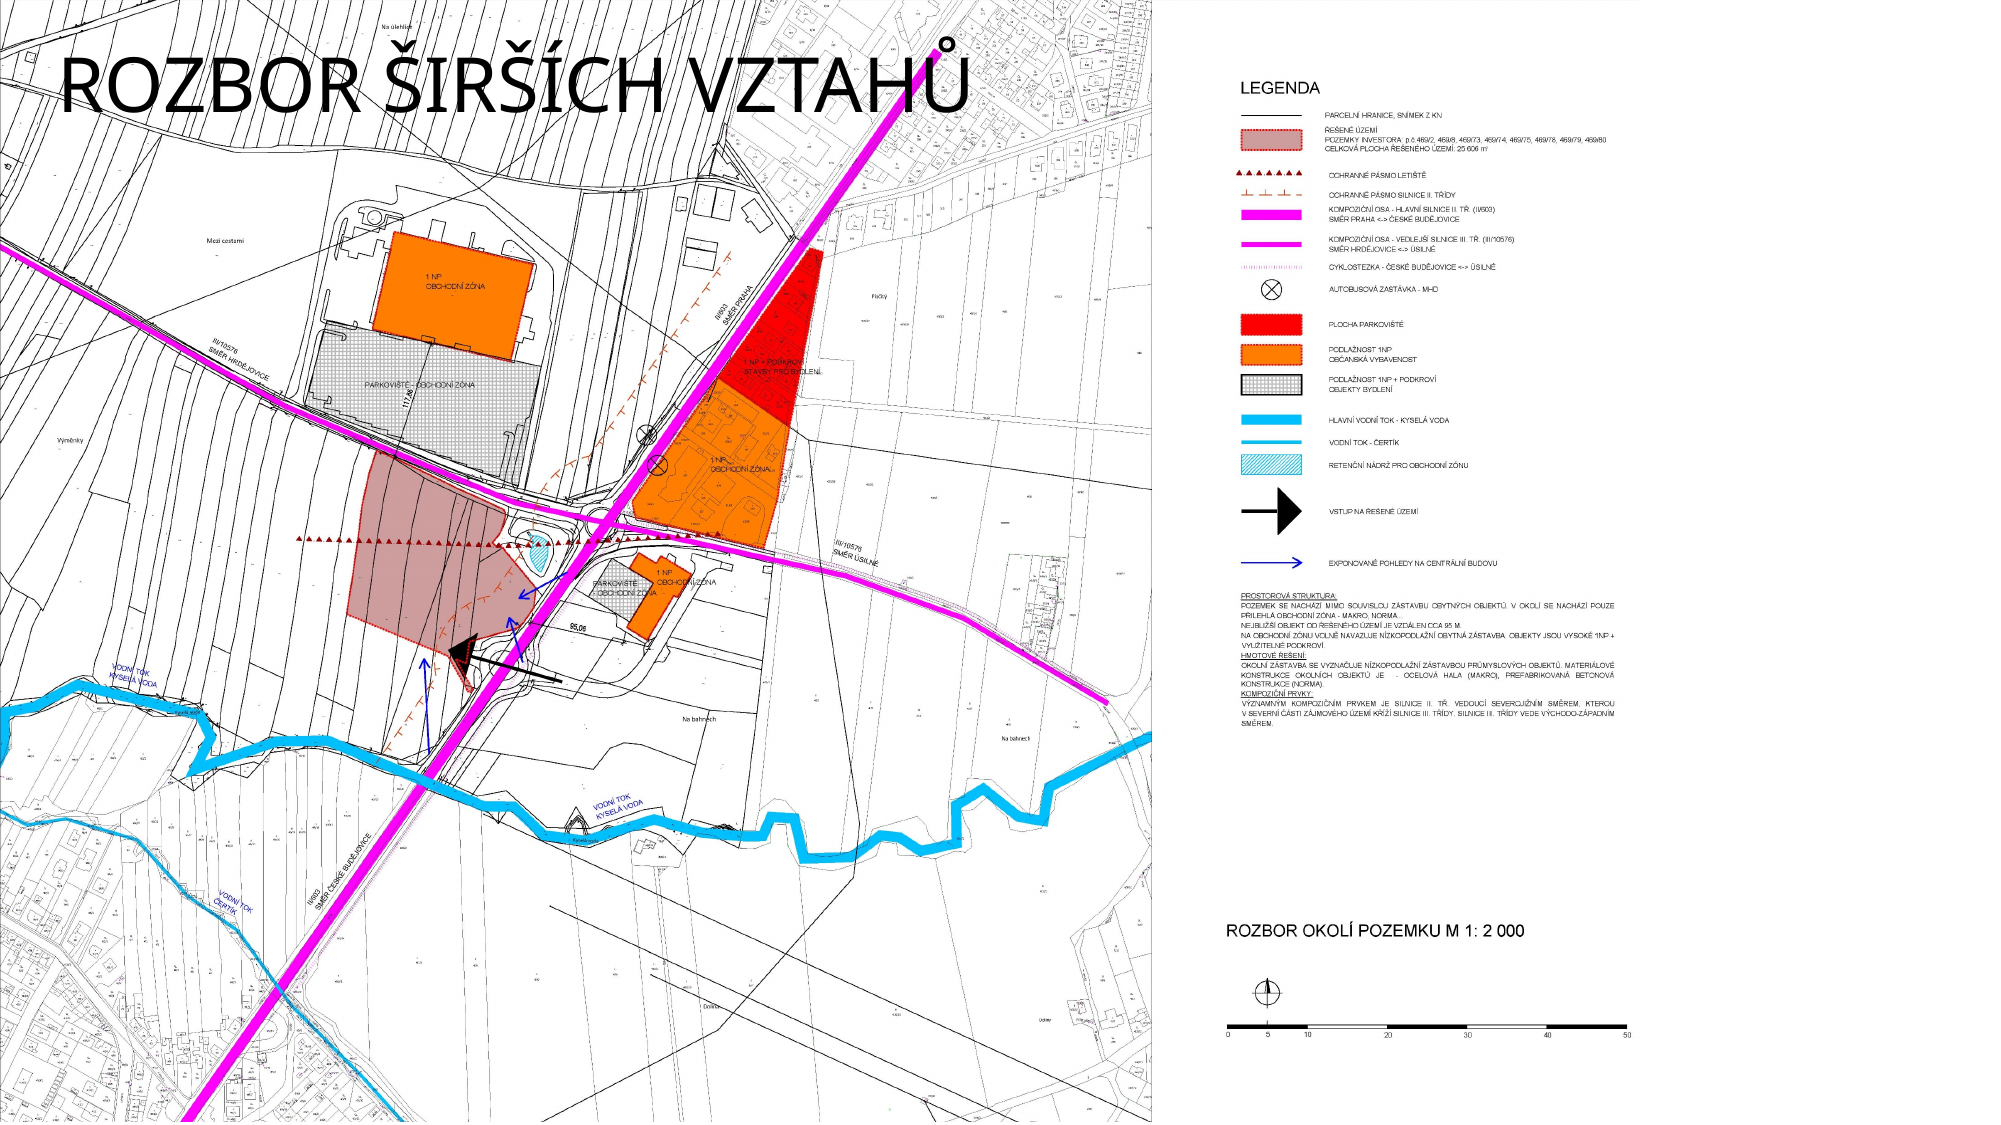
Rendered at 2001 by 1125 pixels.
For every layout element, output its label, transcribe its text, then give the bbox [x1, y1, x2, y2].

picture [0, 0, 1640, 1122]
title ROZBOR ŠIRŠÍCH VZTAHŮ [32, 0, 1000, 176]
